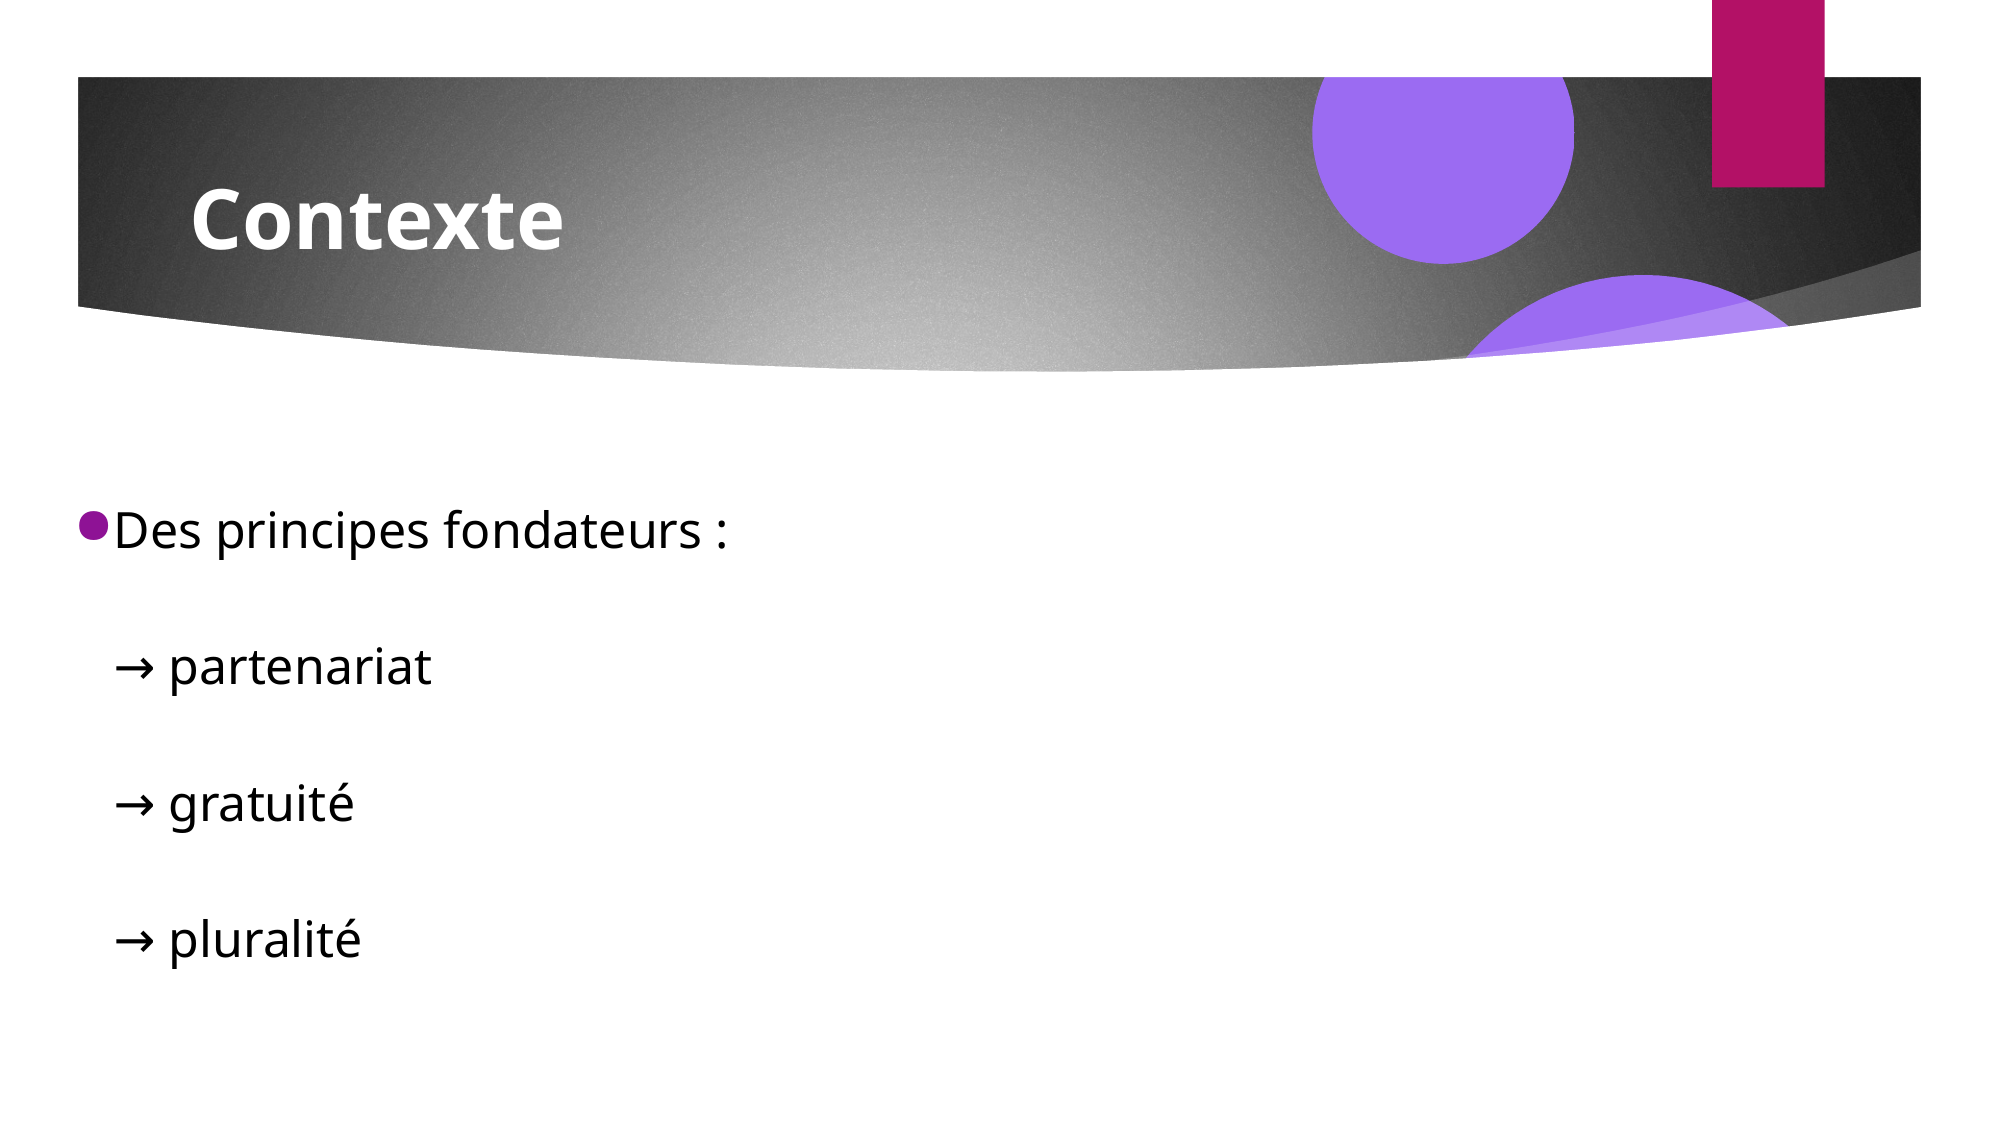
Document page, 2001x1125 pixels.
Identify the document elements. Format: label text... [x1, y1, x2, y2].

picture [1564, 78, 1920, 300]
text_box Des principes fondateurs : → partenariat → gratuité → pluralité [59, 418, 1890, 1081]
picture [79, 78, 1613, 371]
title Contexte [189, 159, 1627, 276]
